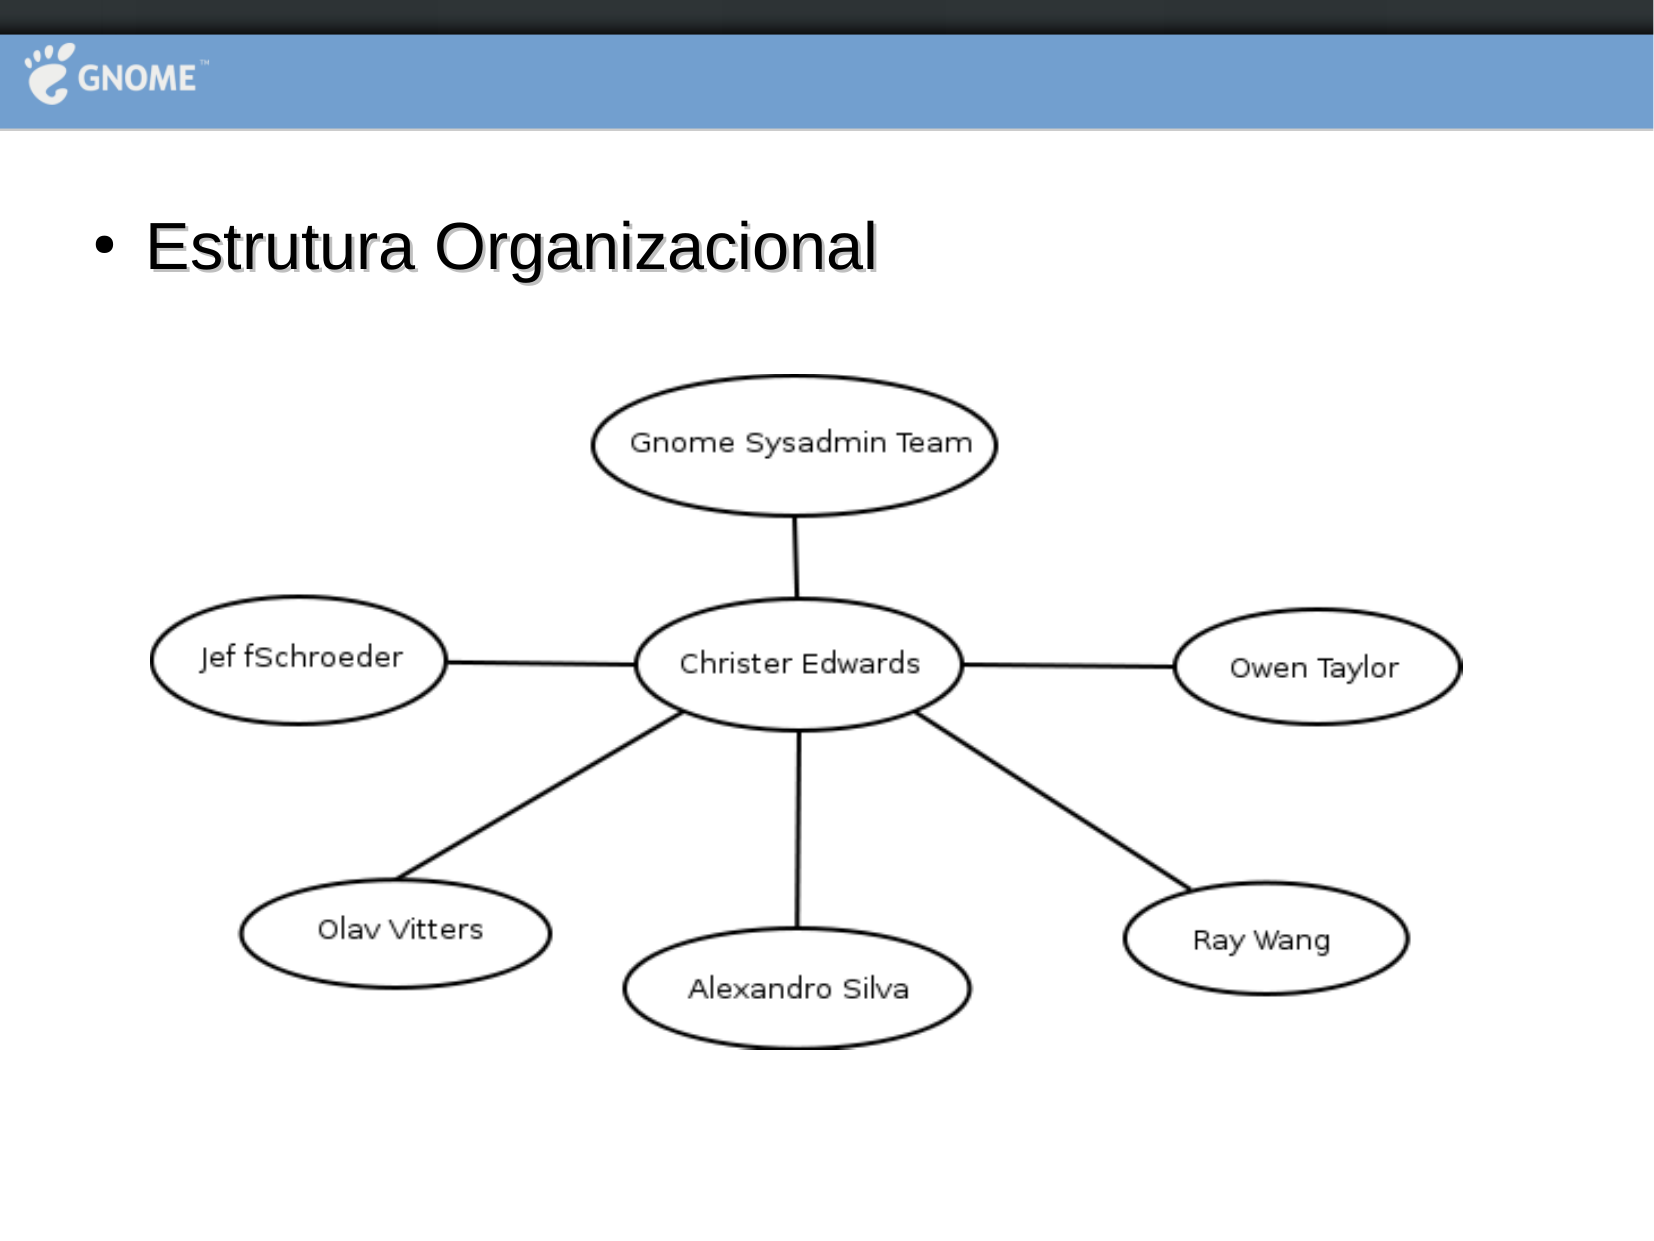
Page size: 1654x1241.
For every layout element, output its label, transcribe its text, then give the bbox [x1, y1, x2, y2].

picture [0, 0, 1654, 131]
picture [150, 374, 1463, 1051]
list Estrutura Organizacional [75, 208, 1564, 1013]
